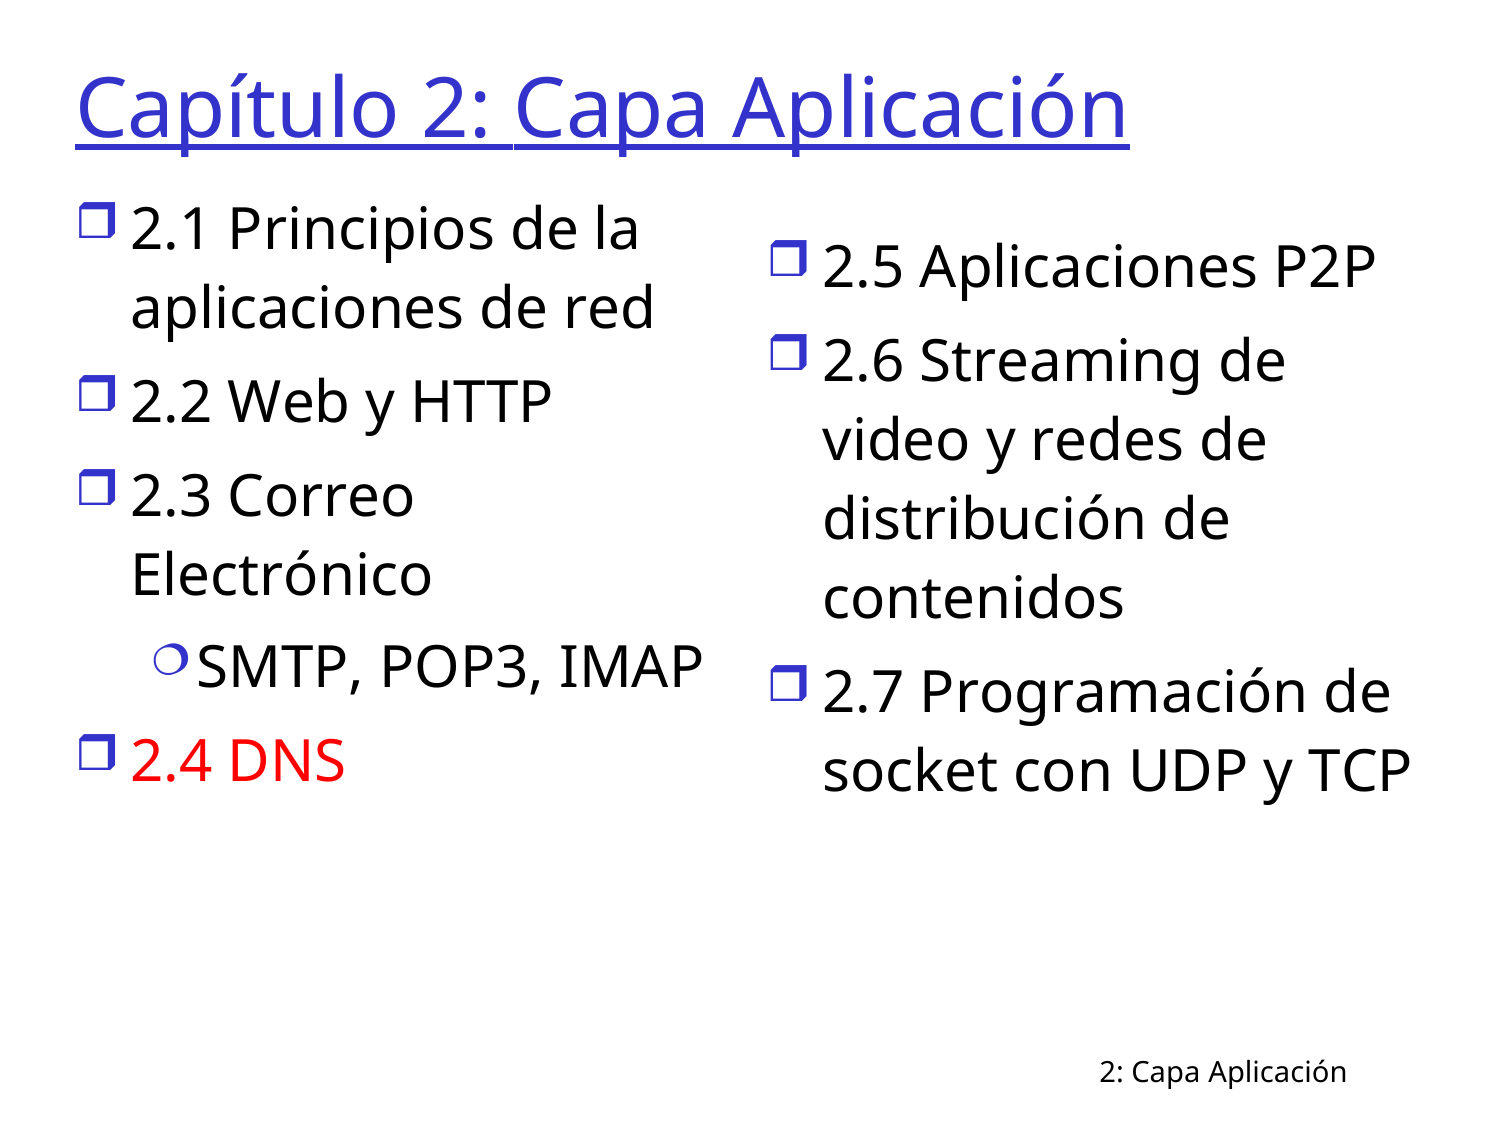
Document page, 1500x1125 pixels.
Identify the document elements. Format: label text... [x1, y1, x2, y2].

list 2.1 Principios de la aplicaciones de red 2.2 Web y HTTP 2.3 Correo Electrónico SMTP, POP3, IMAP 2.4 DNS [75, 187, 734, 1013]
title Capítulo 2: Capa Aplicación [75, 23, 1426, 188]
list 2.5 Aplicaciones P2P 2.6 Streaming de video y redes de distribución de contenidos 2.7 Programación de socket con UDP y TCP [766, 224, 1426, 968]
